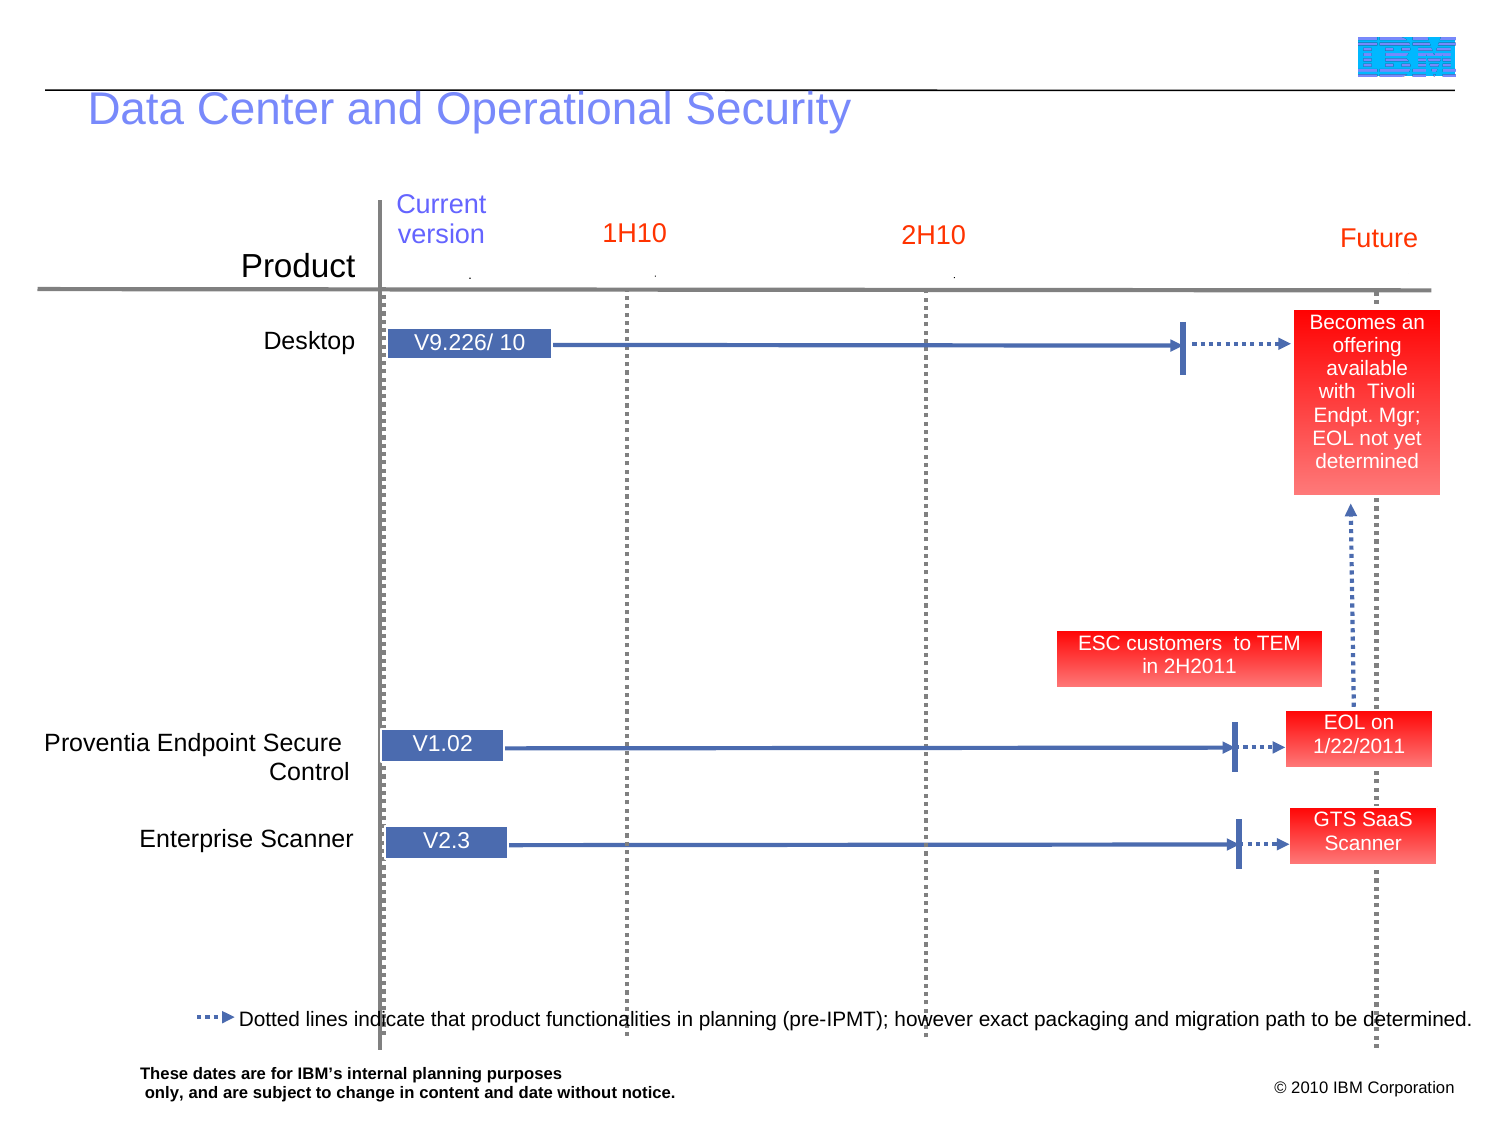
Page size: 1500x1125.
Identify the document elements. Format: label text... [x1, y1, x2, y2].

text_box Product [18, 256, 371, 279]
text_box Dotted lines indicate that product functionalities in planning (pre-IPMT); however exact packaging and migration path to be determined. [1040, 1006, 1488, 1029]
text_box Proventia Endpoint Secure Control [160, 726, 365, 754]
text_box Desktop [165, 331, 371, 358]
text_box ESC customers to TEM in 2H2011 [1055, 630, 1324, 689]
text_box Future [1324, 215, 1434, 261]
text_box V9.226/ 10 [386, 328, 553, 360]
text_box V2.3 [385, 826, 509, 860]
text_box Current version [367, 181, 515, 257]
text_box Becomes an offering available with Tivoli Endpt. Mgr; EOL not yet determined [1293, 309, 1441, 497]
text_box V1.02 [381, 729, 504, 763]
text_box 2H10 [886, 212, 982, 258]
text_box These dates are for IBM’s internal planning purposes only, and are subject to change in content and date without notice. [125, 1057, 560, 1125]
title Data Center and Operational Security [72, 78, 1323, 142]
text_box 1H10 [587, 210, 683, 257]
text_box EOL on 1/22/2011 [1285, 709, 1433, 769]
text_box GTS SaaS Scanner [1289, 806, 1438, 865]
text_box Enterprise Scanner [164, 823, 370, 851]
